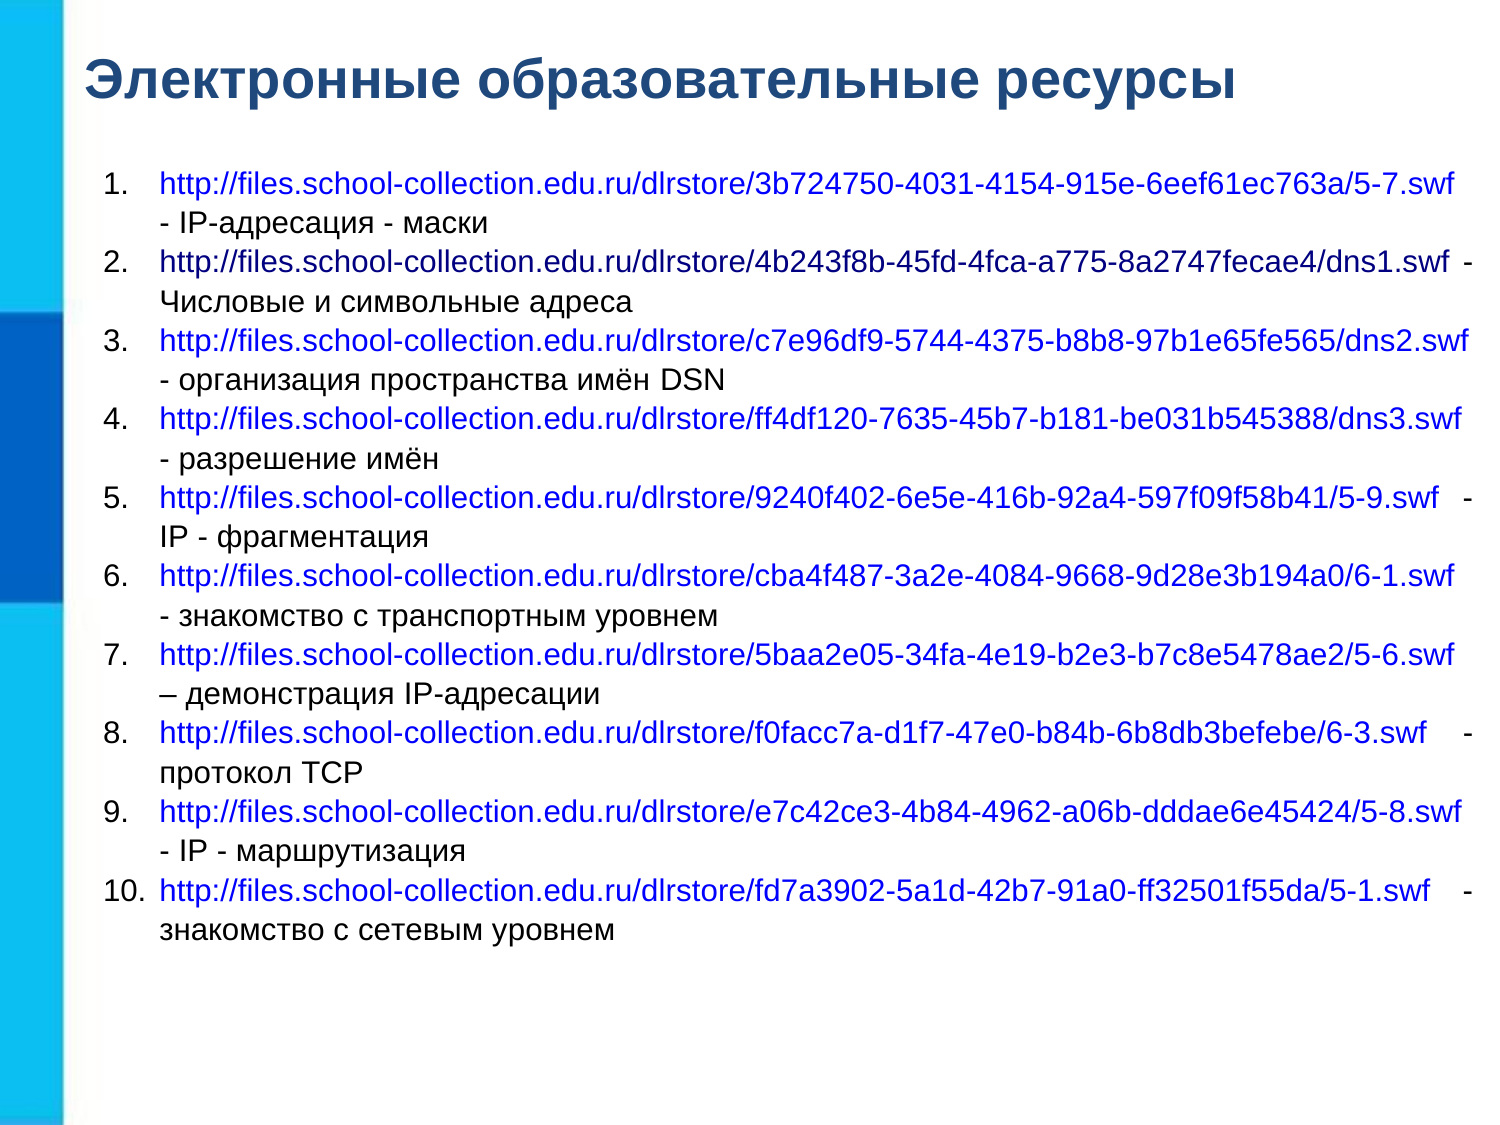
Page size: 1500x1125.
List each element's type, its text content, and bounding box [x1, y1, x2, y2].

picture [0, 0, 1500, 1125]
text_box Электронные образовательные ресурсы [70, 35, 1500, 118]
text_box http://files.school-collection.edu.ru/dlrstore/3b724750-4031-4154-915e-6eef61ec763a/5-7.swf - IP-адресация - маски http://files.school-collection.edu.ru/dlrstore/4b243f8b-45fd-4fca-a775-8a2747fecae4/dns1.swf - Числовые и символьные адреса http://files.school-collection.edu.ru/dlrstore/c7e96df9-5744-4375-b8b8-97b1e65fe565/dns2.swf - организация пространства имён DSN http://files.school-collection.edu.ru/dlrstore/ff4df120-7635-45b7-b181-be031b545388/dns3.swf - разрешение имён http://files.school-collection.edu.ru/dlrstore/9240f402-6e5e-416b-92a4-597f09f58b41/5-9.swf - IP - фрагментация http://files.school-collection.edu.ru/dlrstore/cba4f487-3a2e-4084-9668-9d28e3b194a0/6-1.swf - знакомство с транспортным уровнем http://files.school-collection.edu.ru/dlrstore/5baa2e05-34fa-4e19-b2e3-b7c8e5478ae2/5-6.swf – демонстрация IP-адресации http://files.school-collection.edu.ru/dlrstore/f0facc7a-d1f7-47e0-b84b-6b8db3befebe/6-3.swf - протокол TCP http://files.school-collection.edu.ru/dlrstore/e7c42ce3-4b84-4962-a06b-dddae6e45424/5-8.swf - IP - маршрутизация http://files.school-collection.edu.ru/dlrstore/fd7a3902-5a1d-42b7-91a0-ff32501f55da/5-1.swf - знакомство с сетевым уровнем [88, 153, 1489, 955]
